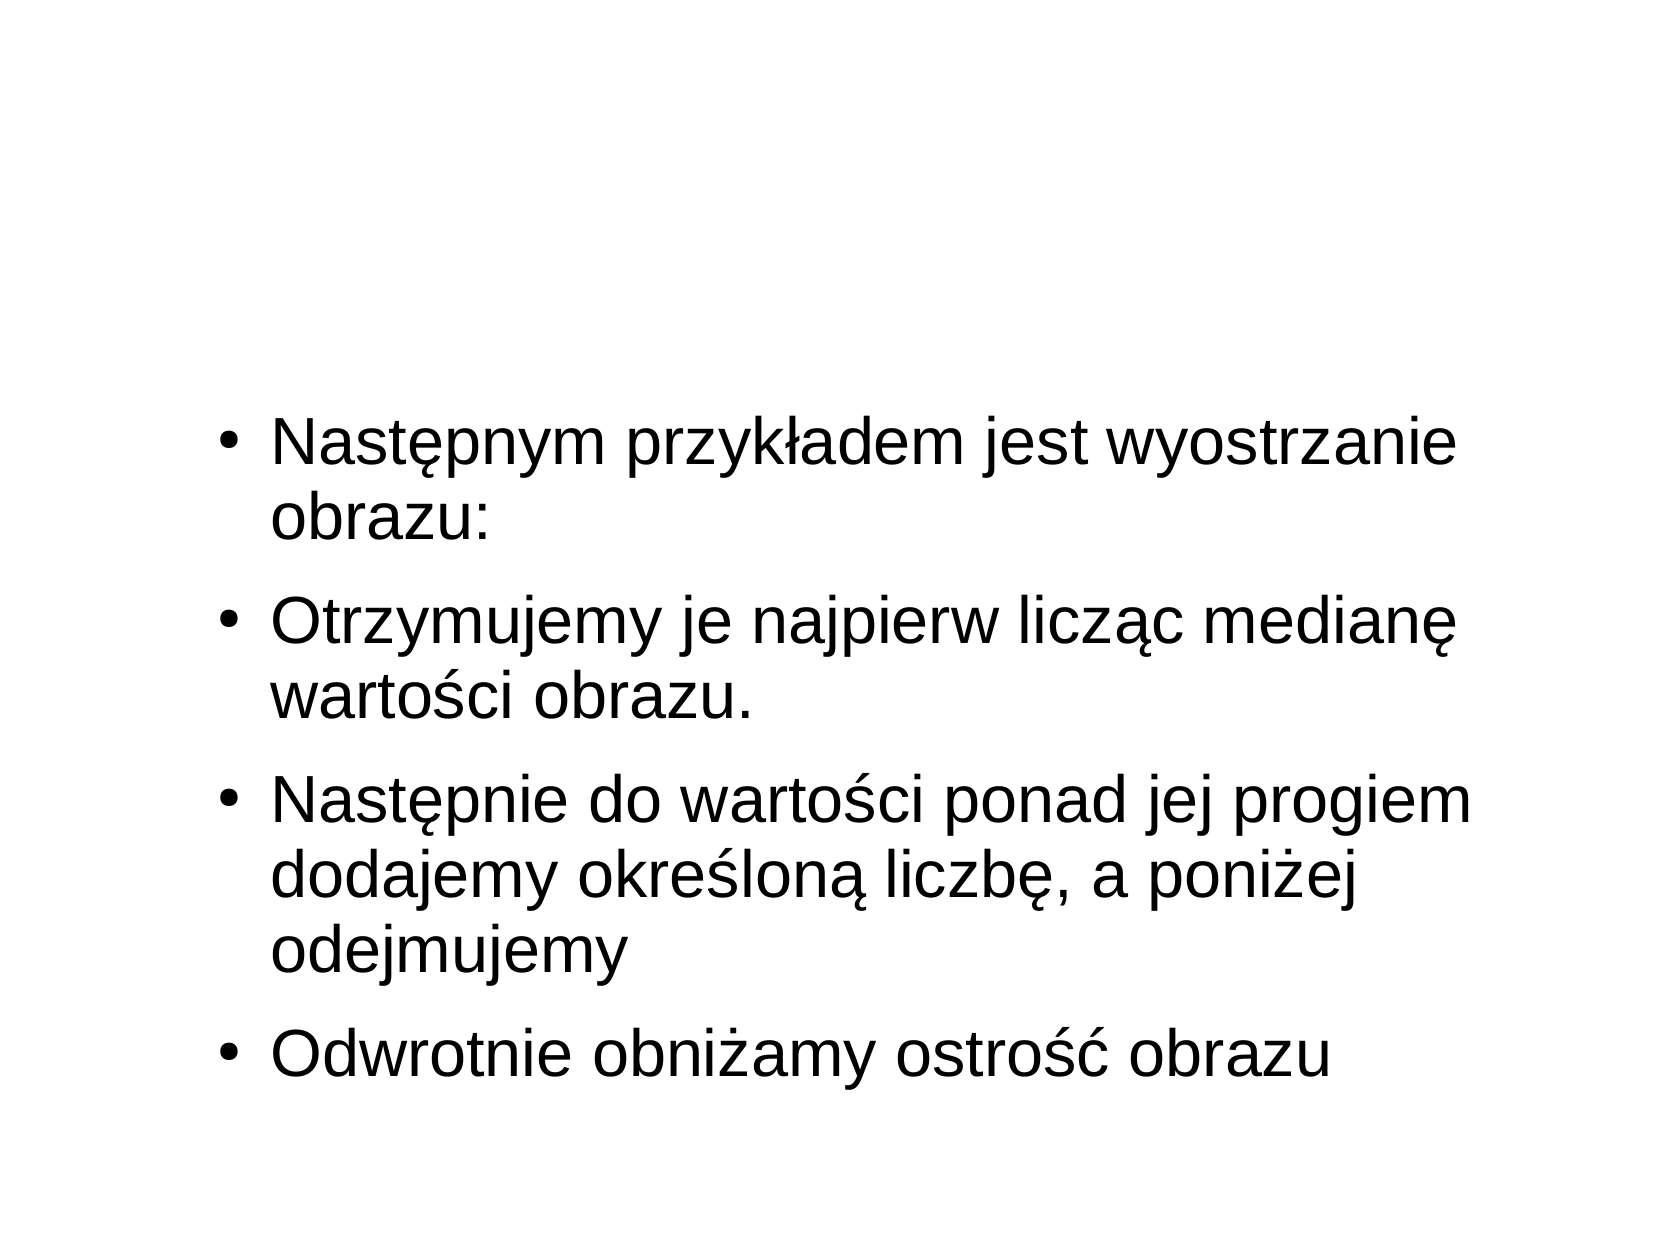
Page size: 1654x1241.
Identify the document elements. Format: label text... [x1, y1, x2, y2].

list Następnym przykładem jest wyostrzanie obrazu: Otrzymujemy je najpierw licząc medianę wartości obrazu. Następnie do wartości ponad jej progiem dodajemy określoną liczbę, a poniżej odejmujemy Odwrotnie obniżamy ostrość obrazu [199, 300, 1654, 1119]
